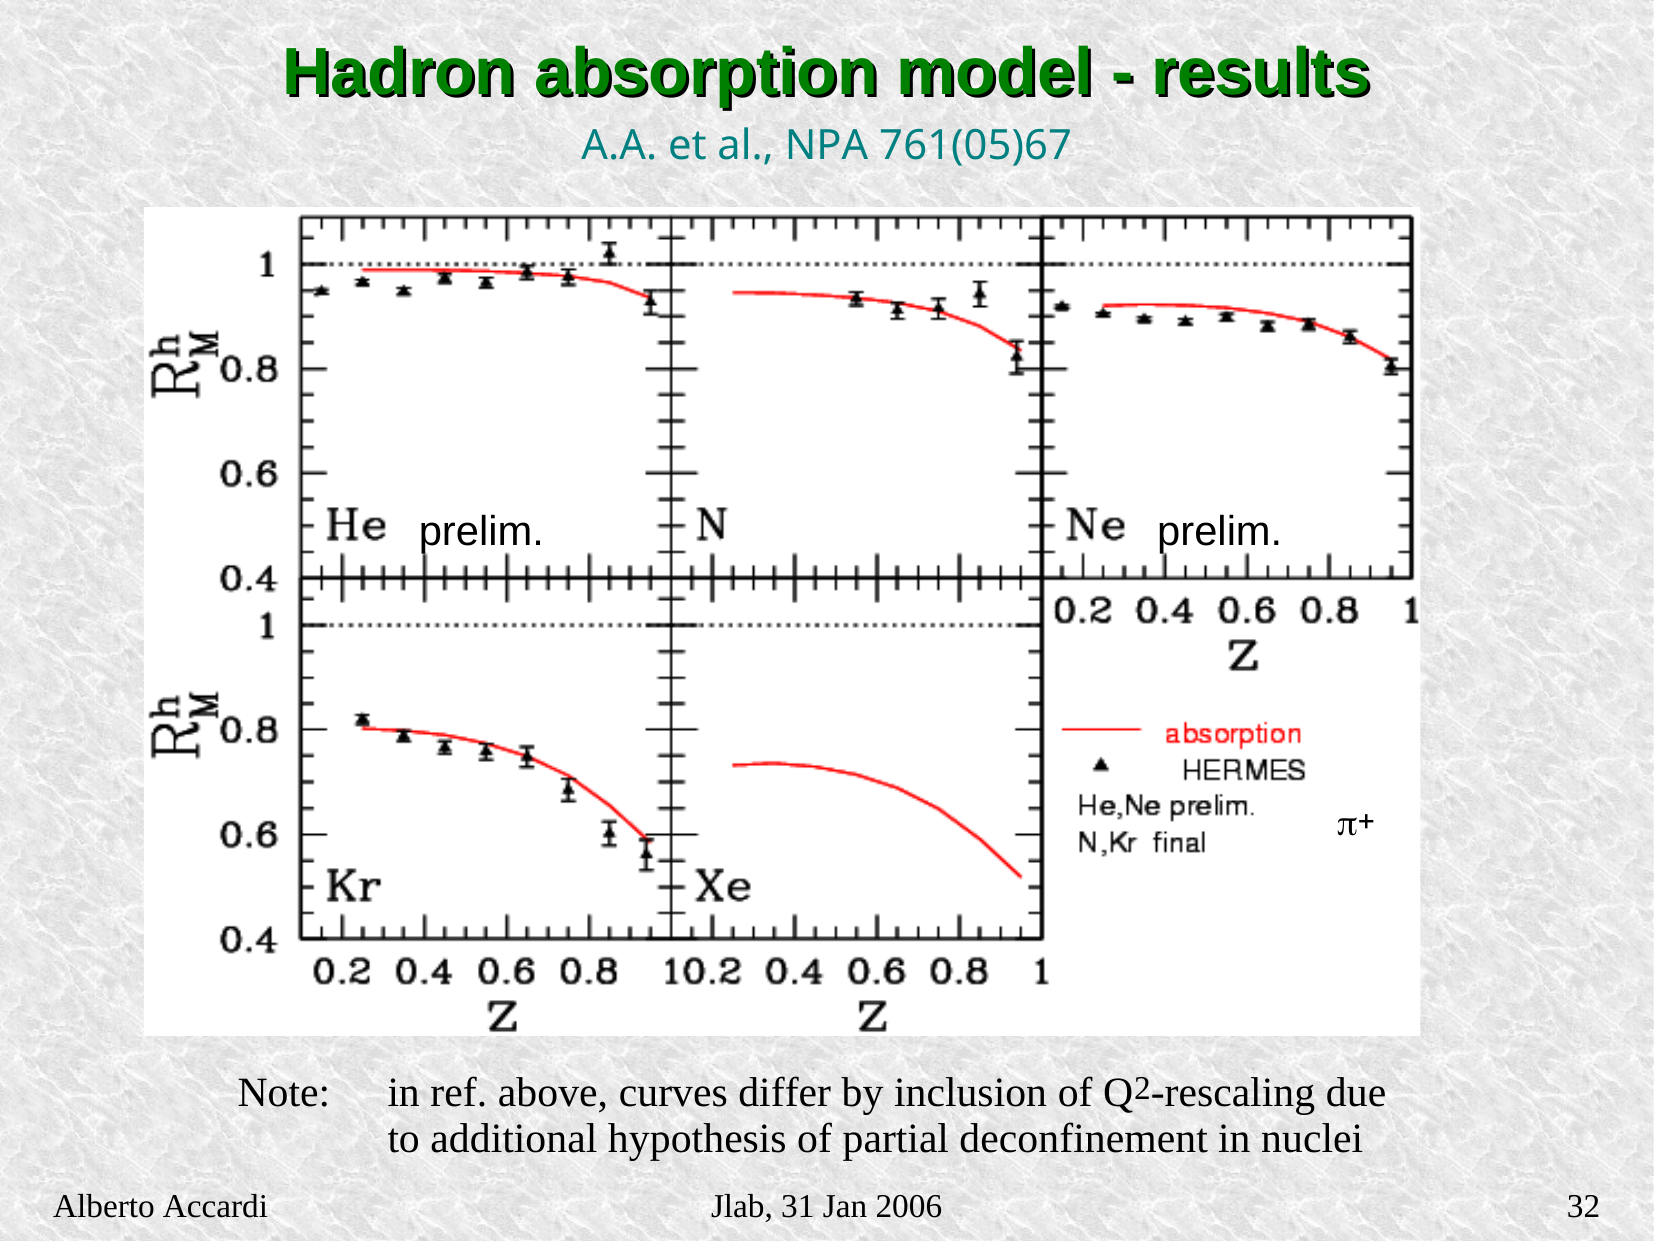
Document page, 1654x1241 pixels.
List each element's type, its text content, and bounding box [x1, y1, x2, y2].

text_box prelim. [1142, 500, 1301, 570]
text_box p+ [1322, 801, 1402, 882]
text_box Hadron absorption model - results [29, 23, 1625, 125]
text_box Note: in ref. above, curves differ by inclusion of Q2-rescaling due to additional hypothesis of partial deconfinement in nuclei [222, 1061, 1475, 1178]
text_box prelim. [404, 500, 563, 570]
picture [0, 0, 1654, 1241]
text_box A.A. et al., NPA 761(05)67 [501, 107, 1152, 173]
